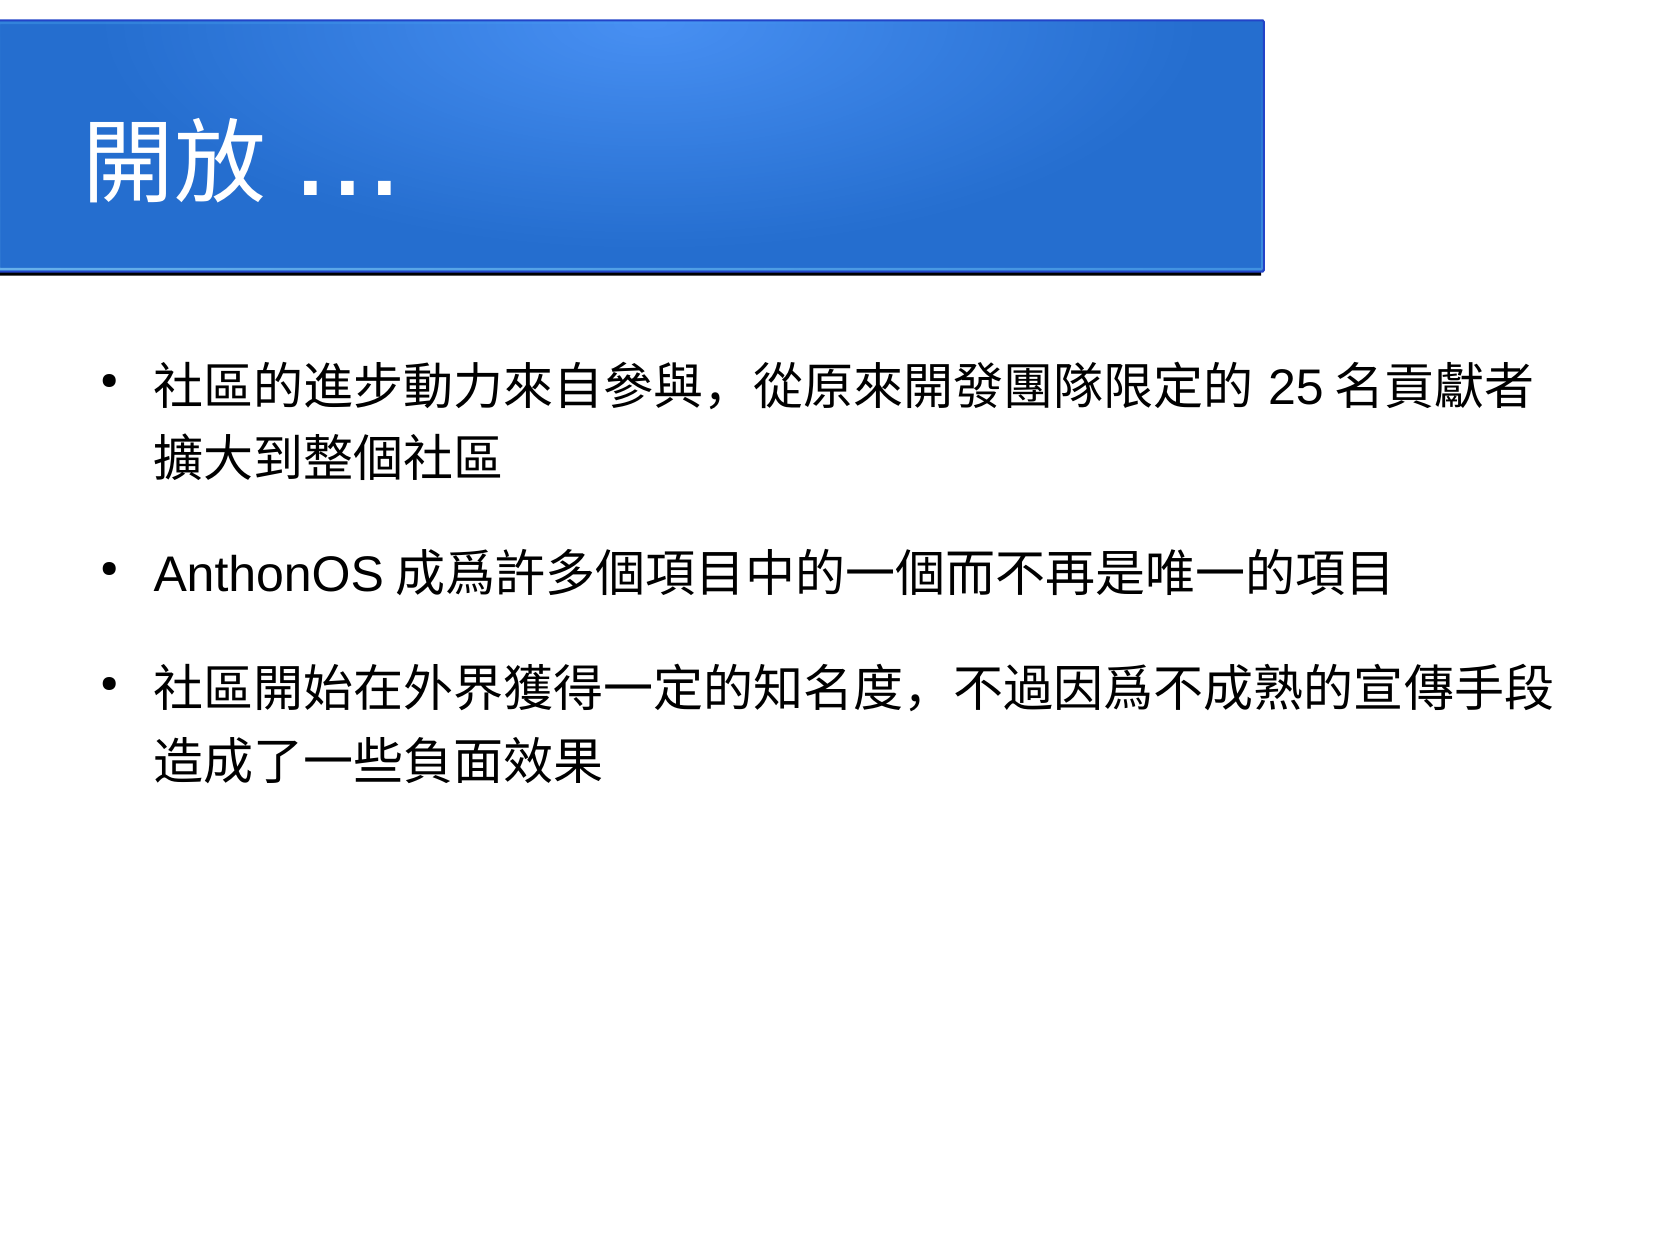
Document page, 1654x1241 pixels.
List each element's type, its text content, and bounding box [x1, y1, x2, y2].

list 社區的進步動力來自參與，從原來開發團隊限定的25名貢獻者擴大到整個社區 AnthonOS成爲許多個項目中的一個而不再是唯一的項目 社區開始在外界獲得一定的知名度，不過因爲不成熟的宣傳手段造成了一些負面效果 [82, 346, 1571, 1066]
title 開放... [82, 47, 1235, 252]
